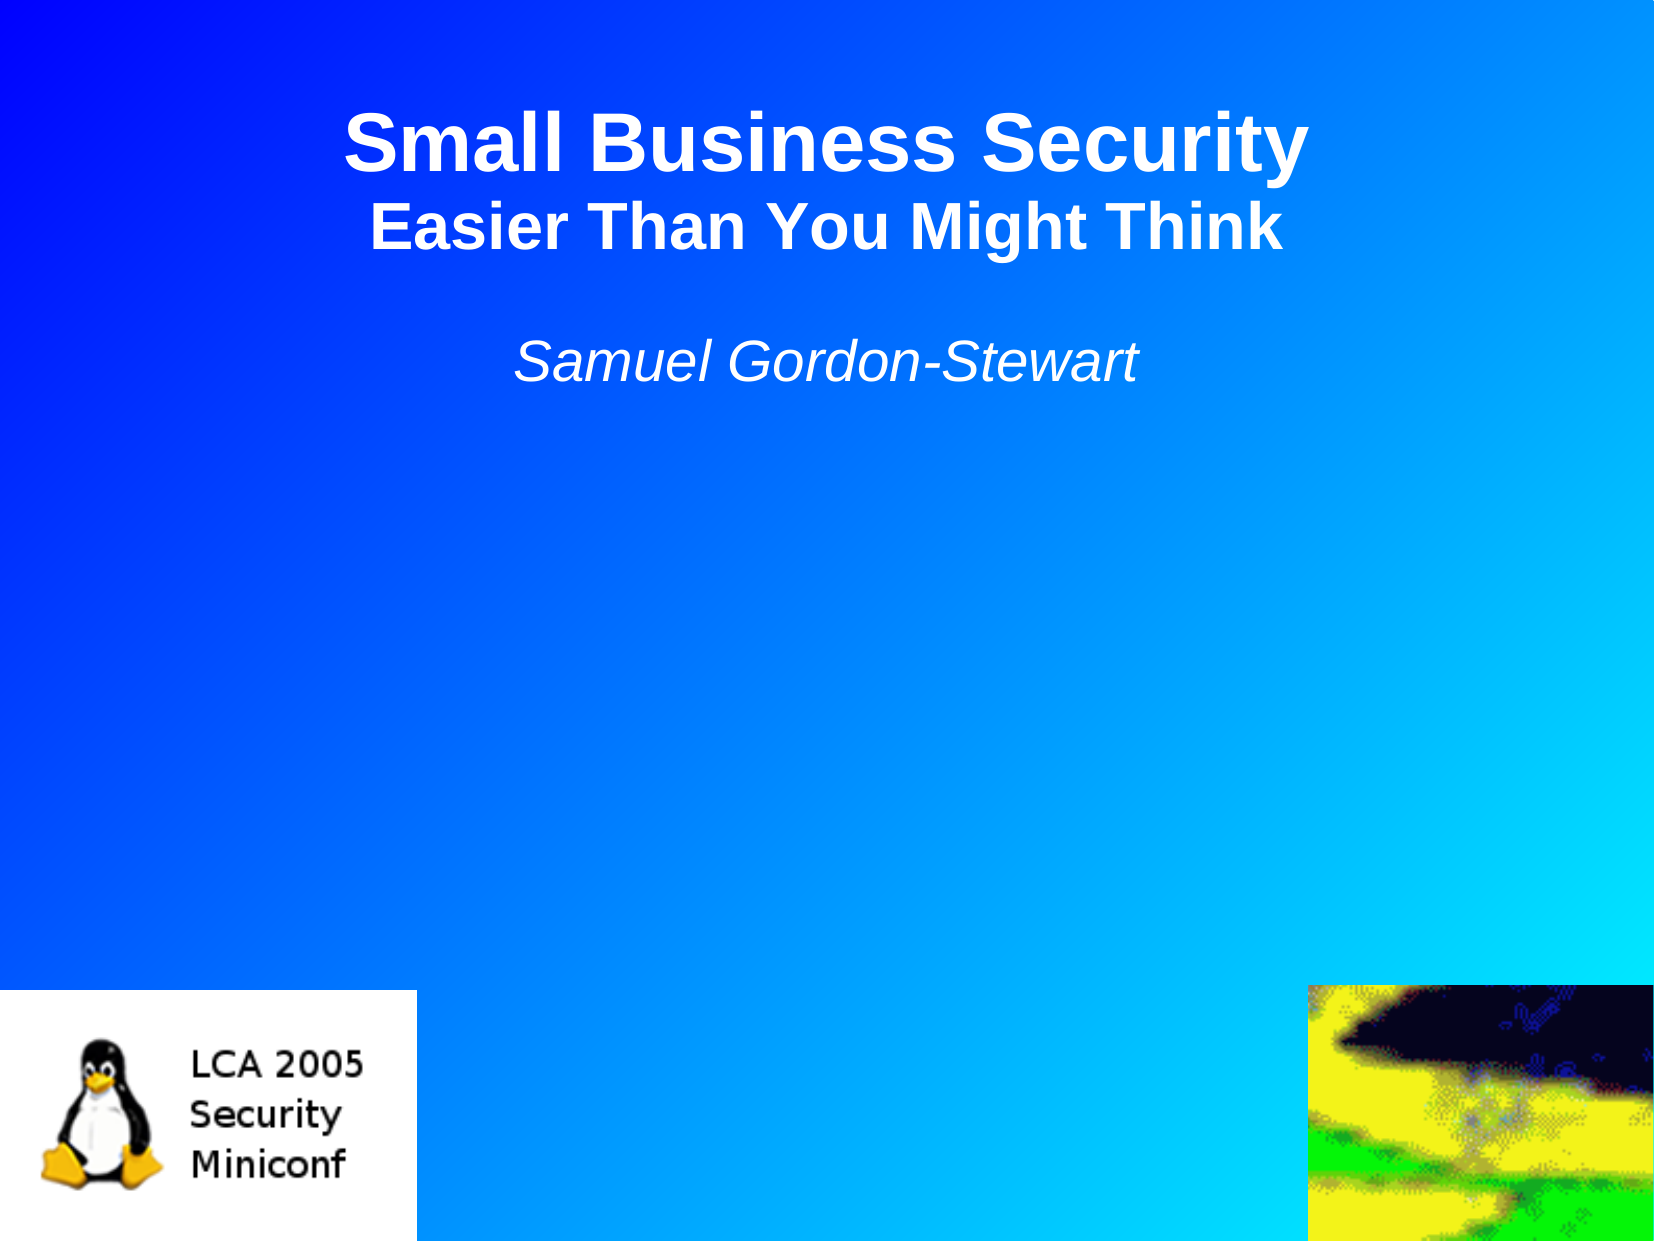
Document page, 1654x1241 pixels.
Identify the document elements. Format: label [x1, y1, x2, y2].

picture [636, 222, 1654, 1241]
picture [1308, 985, 1654, 1241]
picture [0, 990, 417, 1241]
